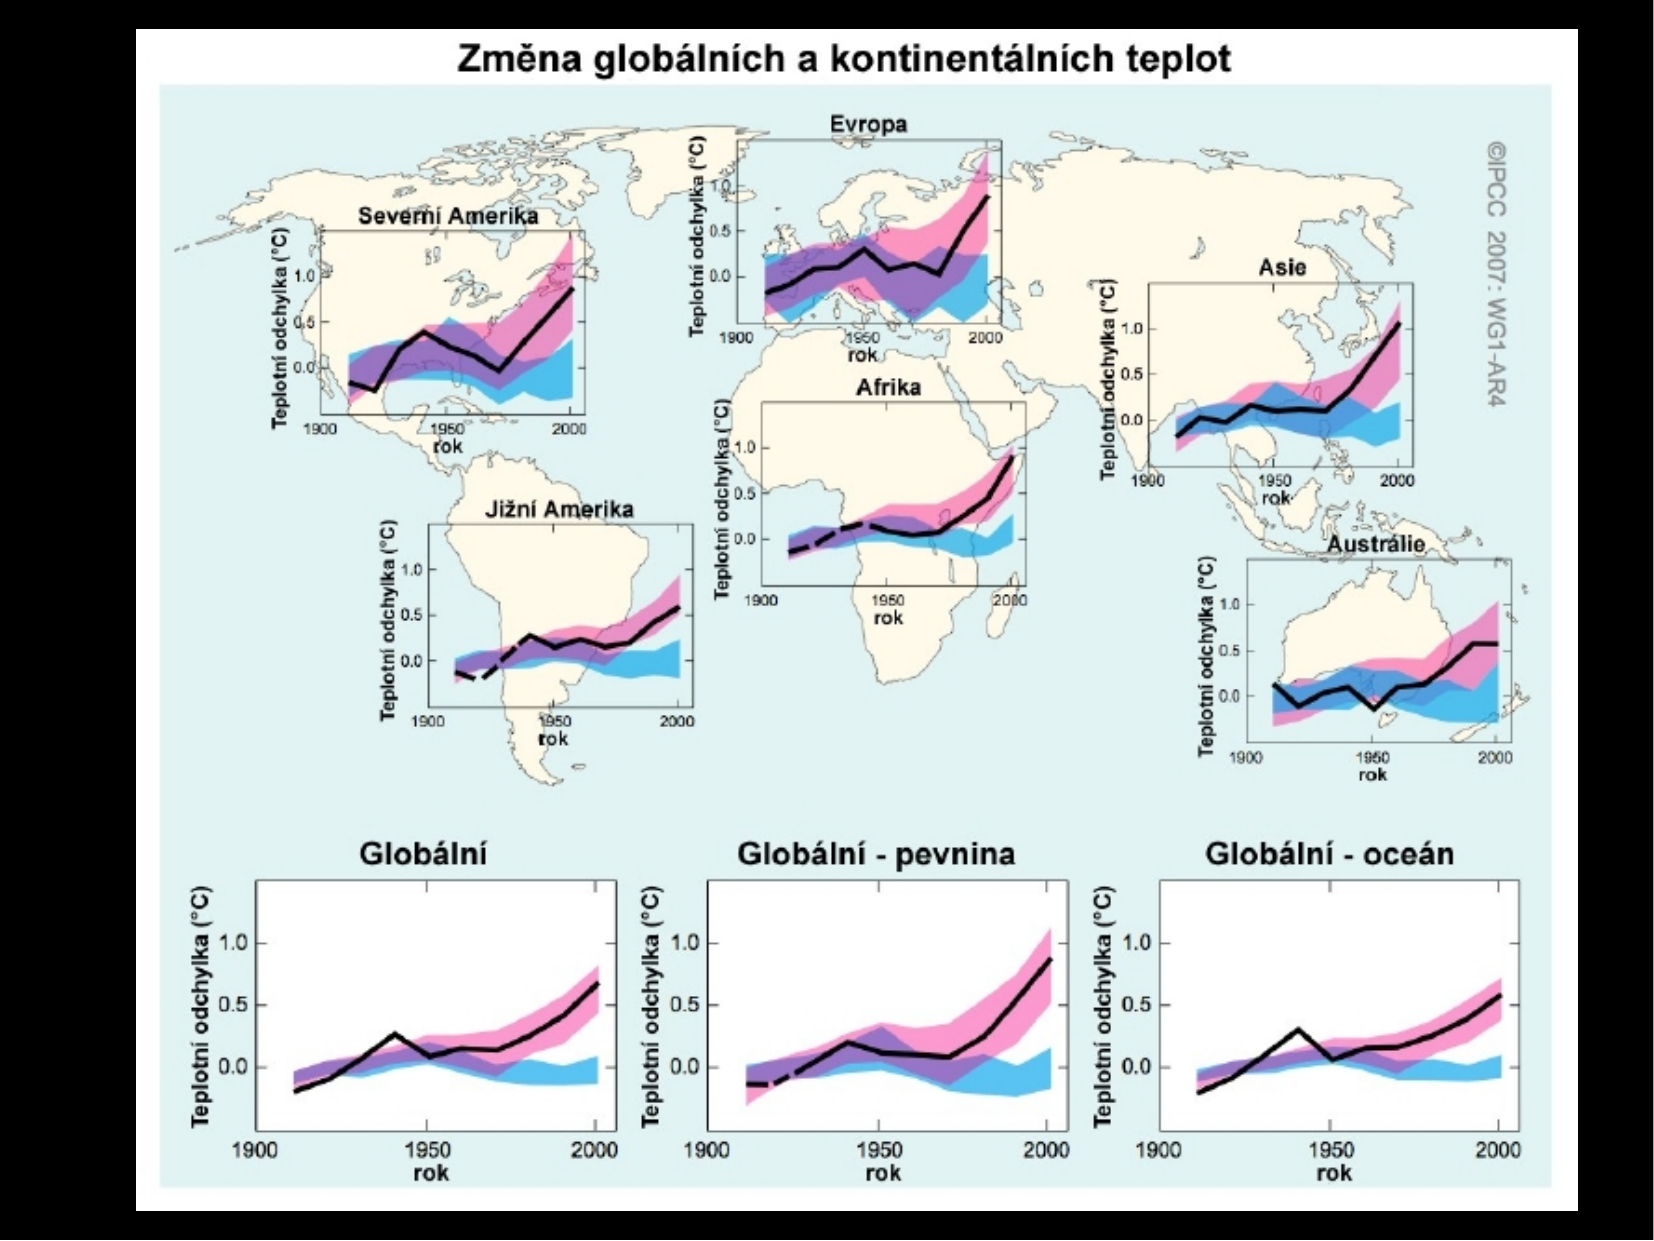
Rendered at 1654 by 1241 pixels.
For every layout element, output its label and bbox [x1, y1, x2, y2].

picture [136, 29, 1578, 1211]
